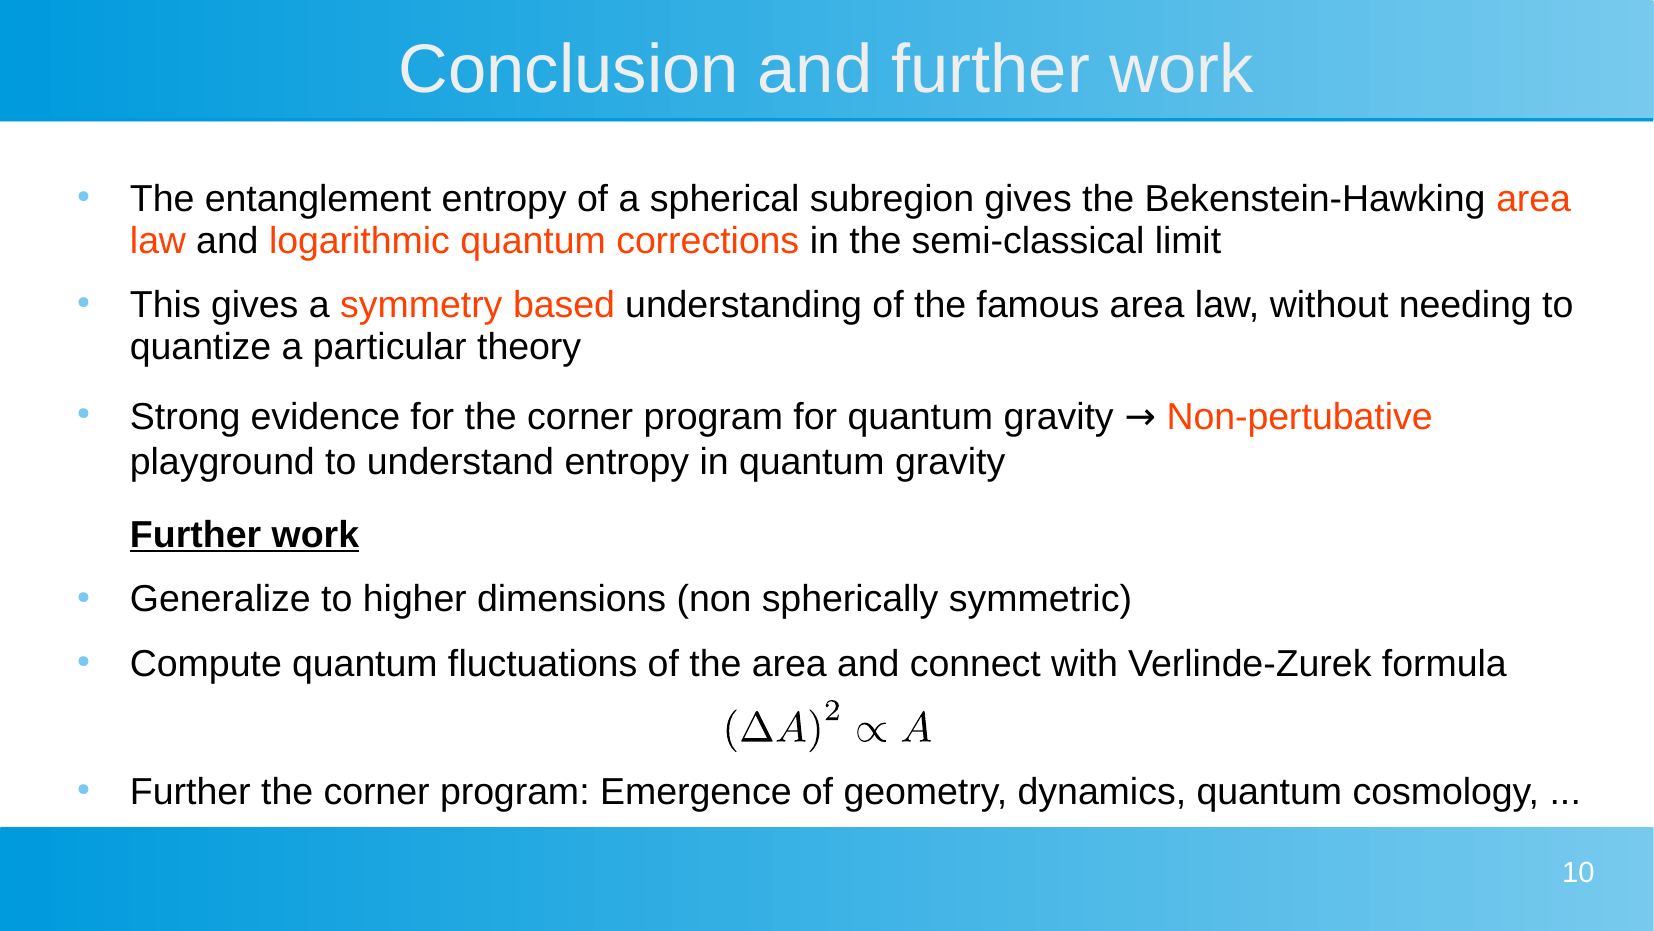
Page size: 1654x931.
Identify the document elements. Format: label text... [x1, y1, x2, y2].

list Further work Generalize to higher dimensions (non spherically symmetric) Compute quantum fluctuations of the area and connect with Verlinde-Zurek formula Further the corner program: Emergence of geometry, dynamics, quantum cosmology, ... [59, 513, 1595, 879]
picture [720, 698, 933, 754]
title Conclusion and further work [59, 29, 1595, 108]
list The entanglement entropy of a spherical subregion gives the Bekenstein-Hawking area law and logarithmic quantum corrections in the semi-classical limit This gives a symmetry based understanding of the famous area law, without needing to quantize a particular theory Strong evidence for the corner program for quantum gravity → Non-pertubative playground to understand entropy in quantum gravity [59, 177, 1595, 488]
